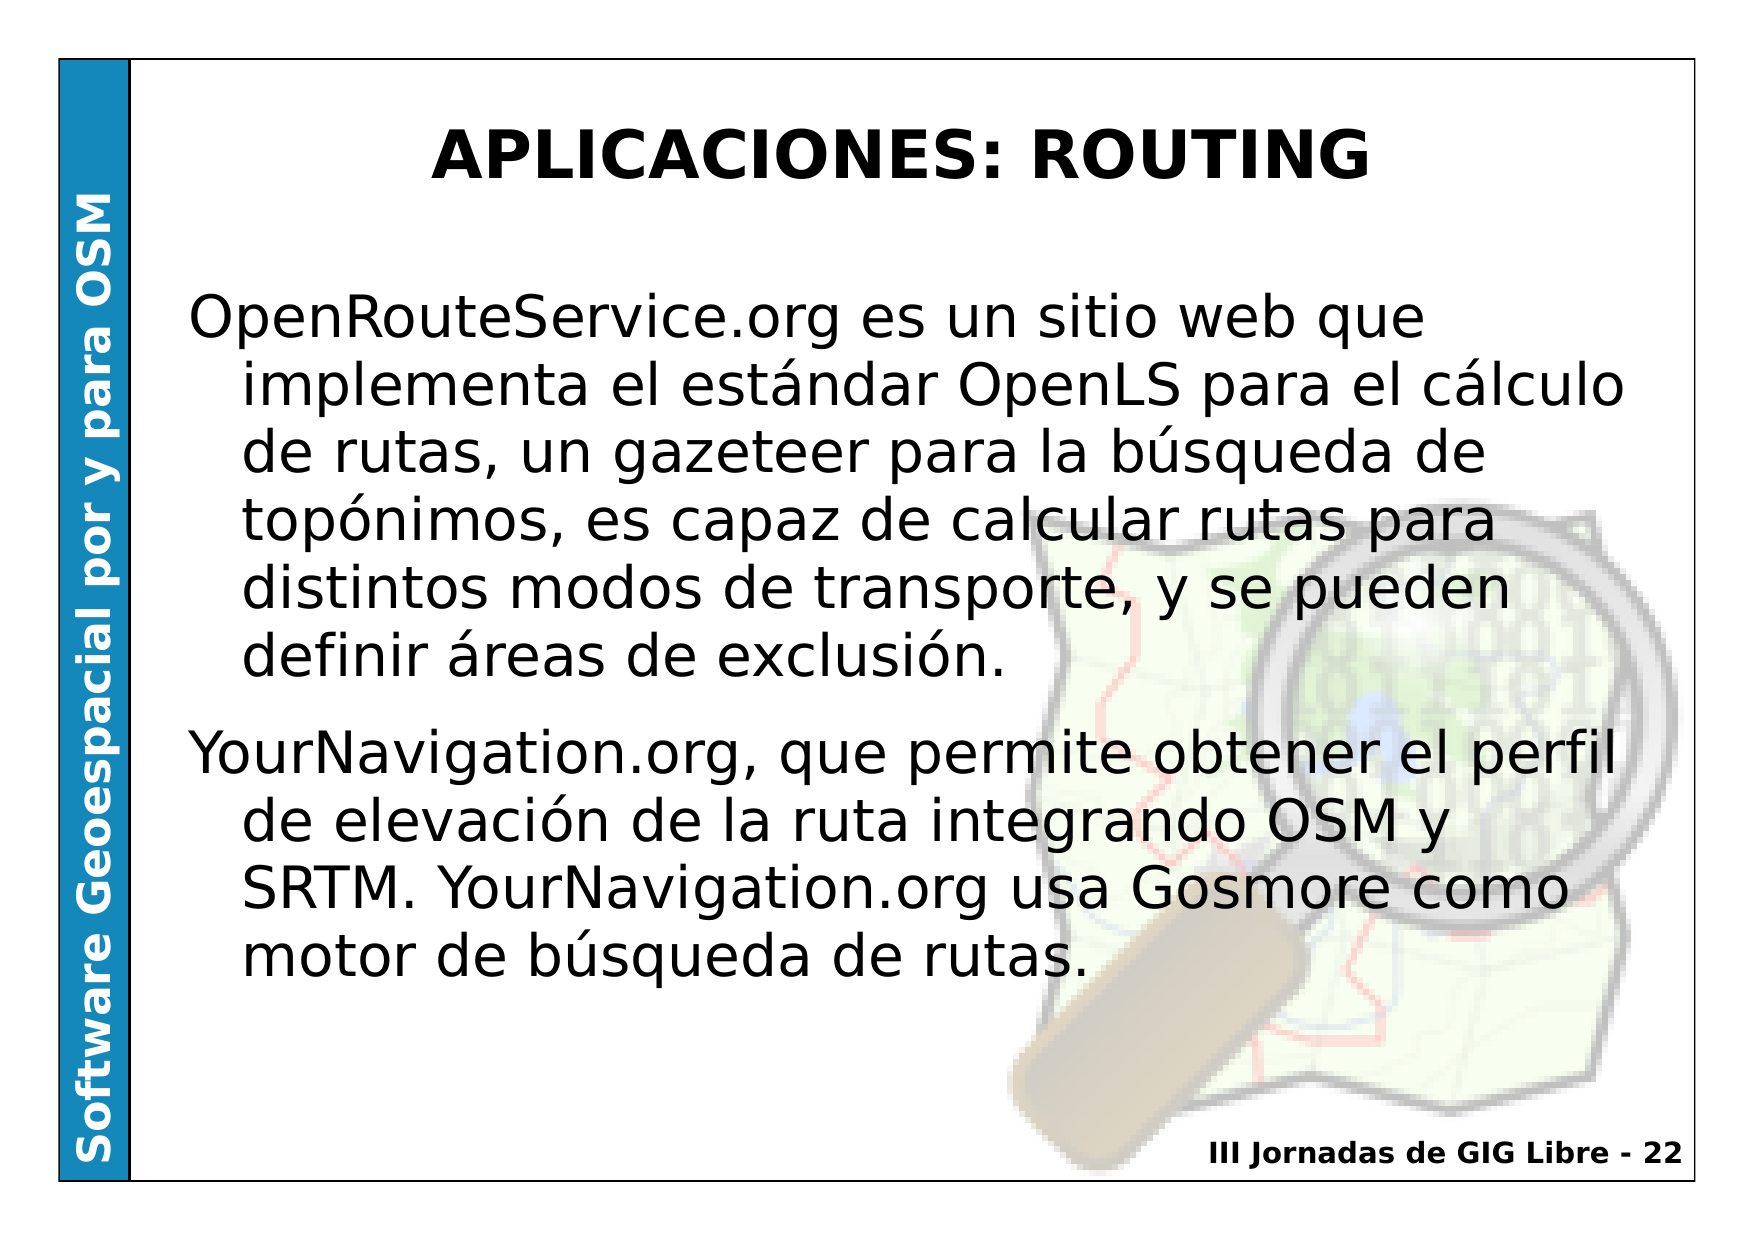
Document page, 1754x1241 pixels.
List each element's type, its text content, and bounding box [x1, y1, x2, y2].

list OpenRouteService.org es un sitio web que implementa el estándar OpenLS para el cálculo de rutas, un gazeteer para la búsqueda de topónimos, es capaz de calcular rutas para distintos modos de transporte, y se pueden definir áreas de exclusión. YourNavigation.org, que permite obtener el perfil de elevación de la ruta integrando OSM y SRTM. YourNavigation.org usa Gosmore como motor de búsqueda de rutas. [171, 283, 1634, 1048]
title APLICACIONES: ROUTING [171, 103, 1634, 209]
picture [996, 481, 1696, 1182]
